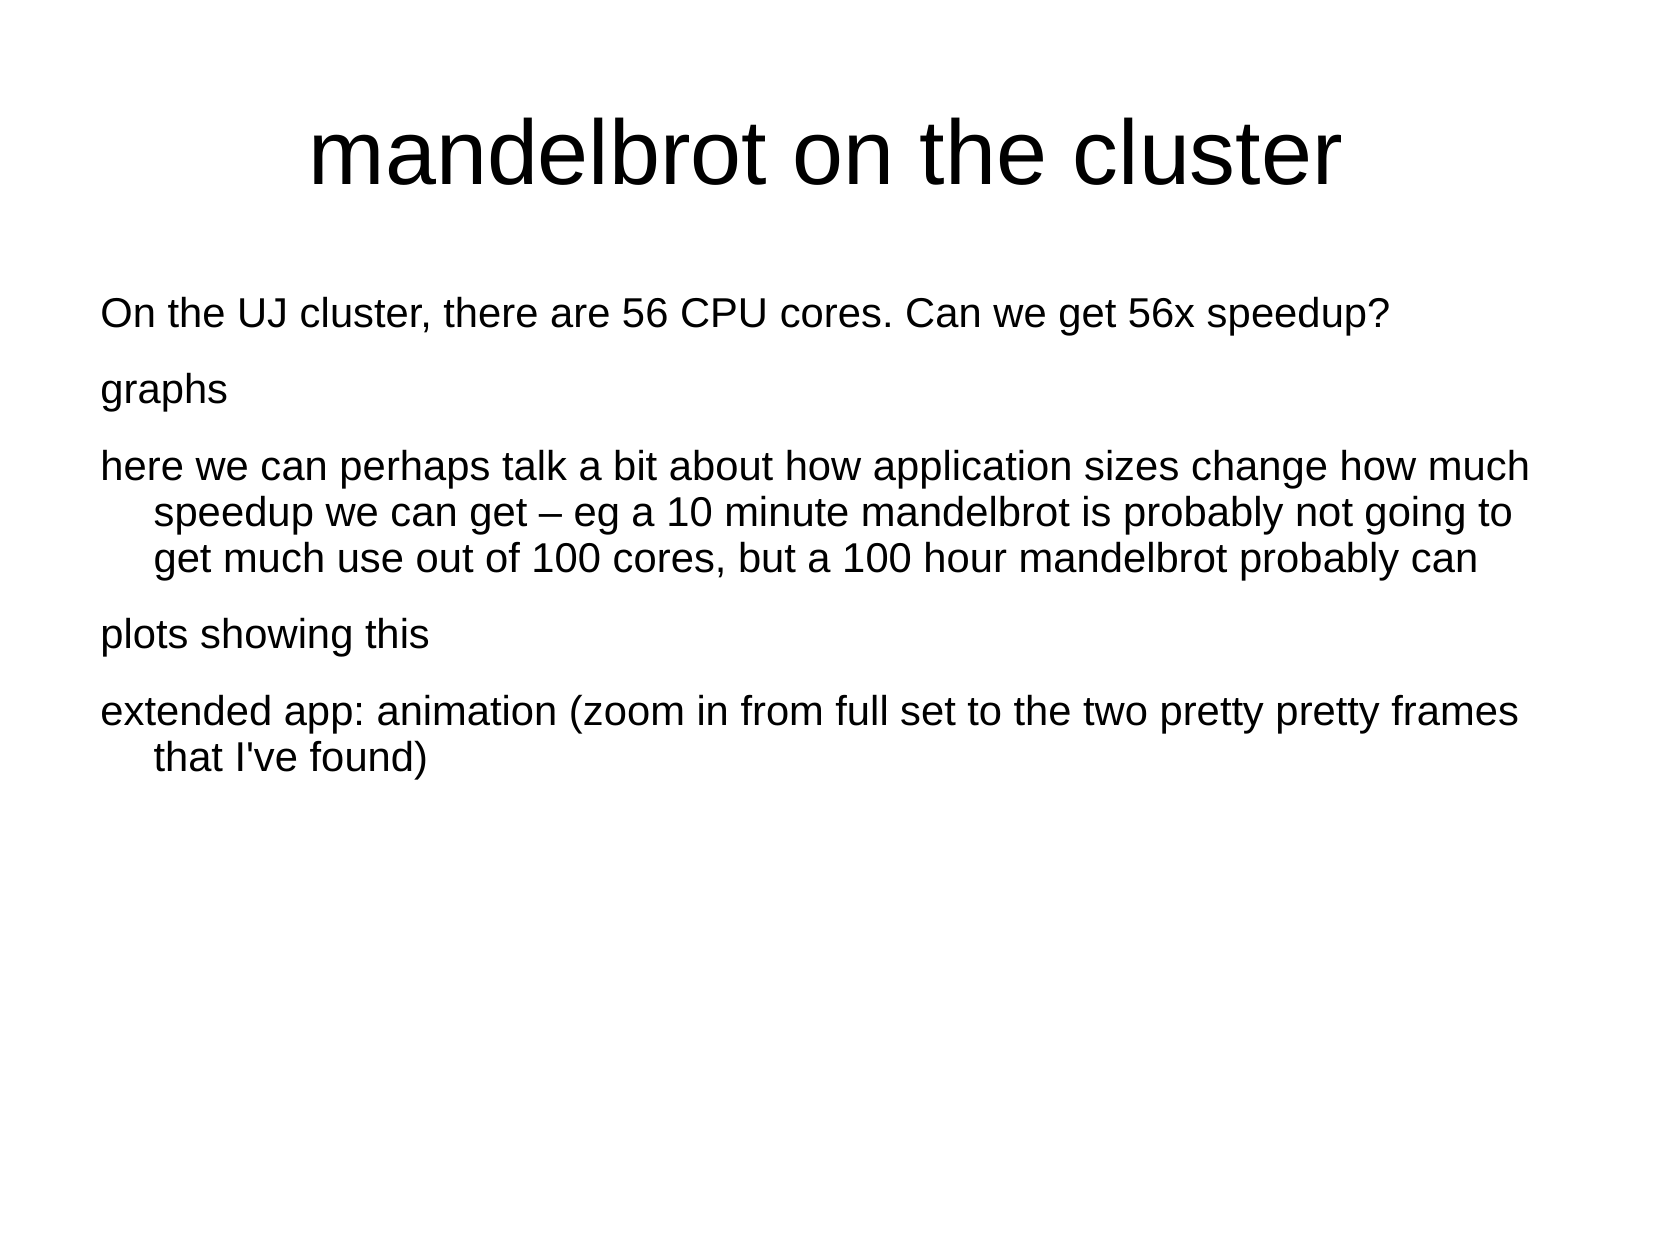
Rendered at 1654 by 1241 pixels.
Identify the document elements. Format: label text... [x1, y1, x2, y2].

list On the UJ cluster, there are 56 CPU cores. Can we get 56x speedup? graphs here we can perhaps talk a bit about how application sizes change how much speedup we can get – eg a 10 minute mandelbrot is probably not going to get much use out of 100 cores, but a 100 hour mandelbrot probably can plots showing this extended app: animation (zoom in from full set to the two pretty pretty frames that I've found) [82, 290, 1571, 1095]
title mandelbrot on the cluster [82, 49, 1571, 257]
